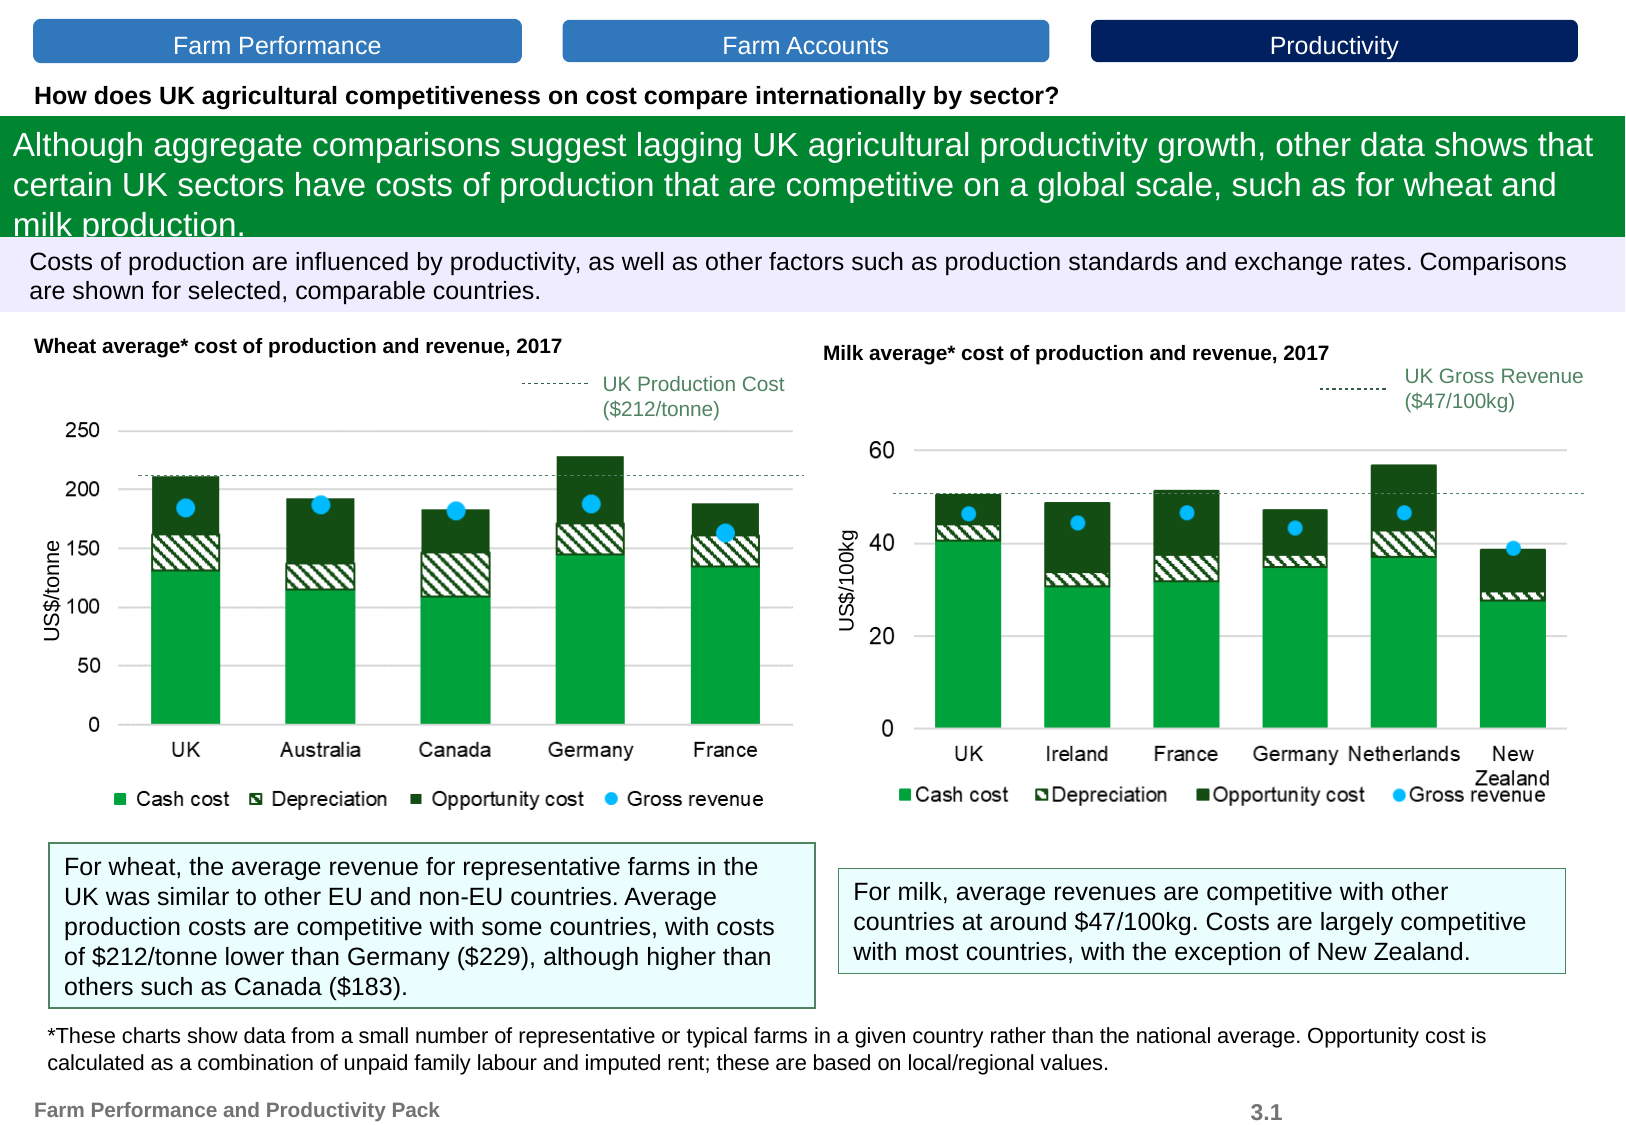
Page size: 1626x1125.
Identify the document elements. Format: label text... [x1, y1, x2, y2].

picture [62, 358, 797, 818]
text_box Milk average* cost of production and revenue, 2017 [808, 332, 1621, 372]
text_box Farm Performance and Productivity Pack [34, 1097, 440, 1122]
text_box 3.1 [1235, 1081, 1602, 1125]
picture [862, 372, 1572, 821]
text_box *These charts show data from a small number of representative or typical farms in a given country rather than the national average. Opportunity cost is calculated as a combination of unpaid family labour and imputed rent; these are based on local/regional values. [32, 1014, 1512, 1108]
text_box For wheat, the average revenue for representative farms in the UK was similar to other EU and non-EU countries. Average production costs are competitive with some countries, with costs of $212/tonne lower than Germany ($229), although higher than others such as Canada ($183). [49, 843, 815, 1008]
text_box Productivity [1091, 19, 1578, 63]
text_box US$/tonne [29, 518, 73, 658]
text_box US$/100kg [825, 515, 865, 648]
text_box Although aggregate comparisons suggest lagging UK agricultural productivity growth, other data shows that certain UK sectors have costs of production that are competitive on a global scale, such as for wheat and milk production. [0, 116, 1625, 237]
text_box Farm Performance [34, 19, 521, 63]
text_box Costs of production are influenced by productivity, as well as other factors such as production standards and exchange rates. Comparisons are shown for selected, comparable countries. [0, 237, 1625, 312]
text_box UK Production Cost ($212/tonne) [587, 363, 840, 430]
text_box Wheat average* cost of production and revenue, 2017 [19, 325, 845, 365]
text_box How does UK agricultural competitiveness on cost compare internationally by sector? [19, 72, 1086, 116]
text_box For milk, average revenues are competitive with other countries at around $47/100kg. Costs are largely competitive with most countries, with the exception of New Zealand. [838, 868, 1566, 973]
text_box Farm Accounts [562, 19, 1050, 63]
text_box UK Gross Revenue ($47/100kg) [1389, 354, 1625, 421]
